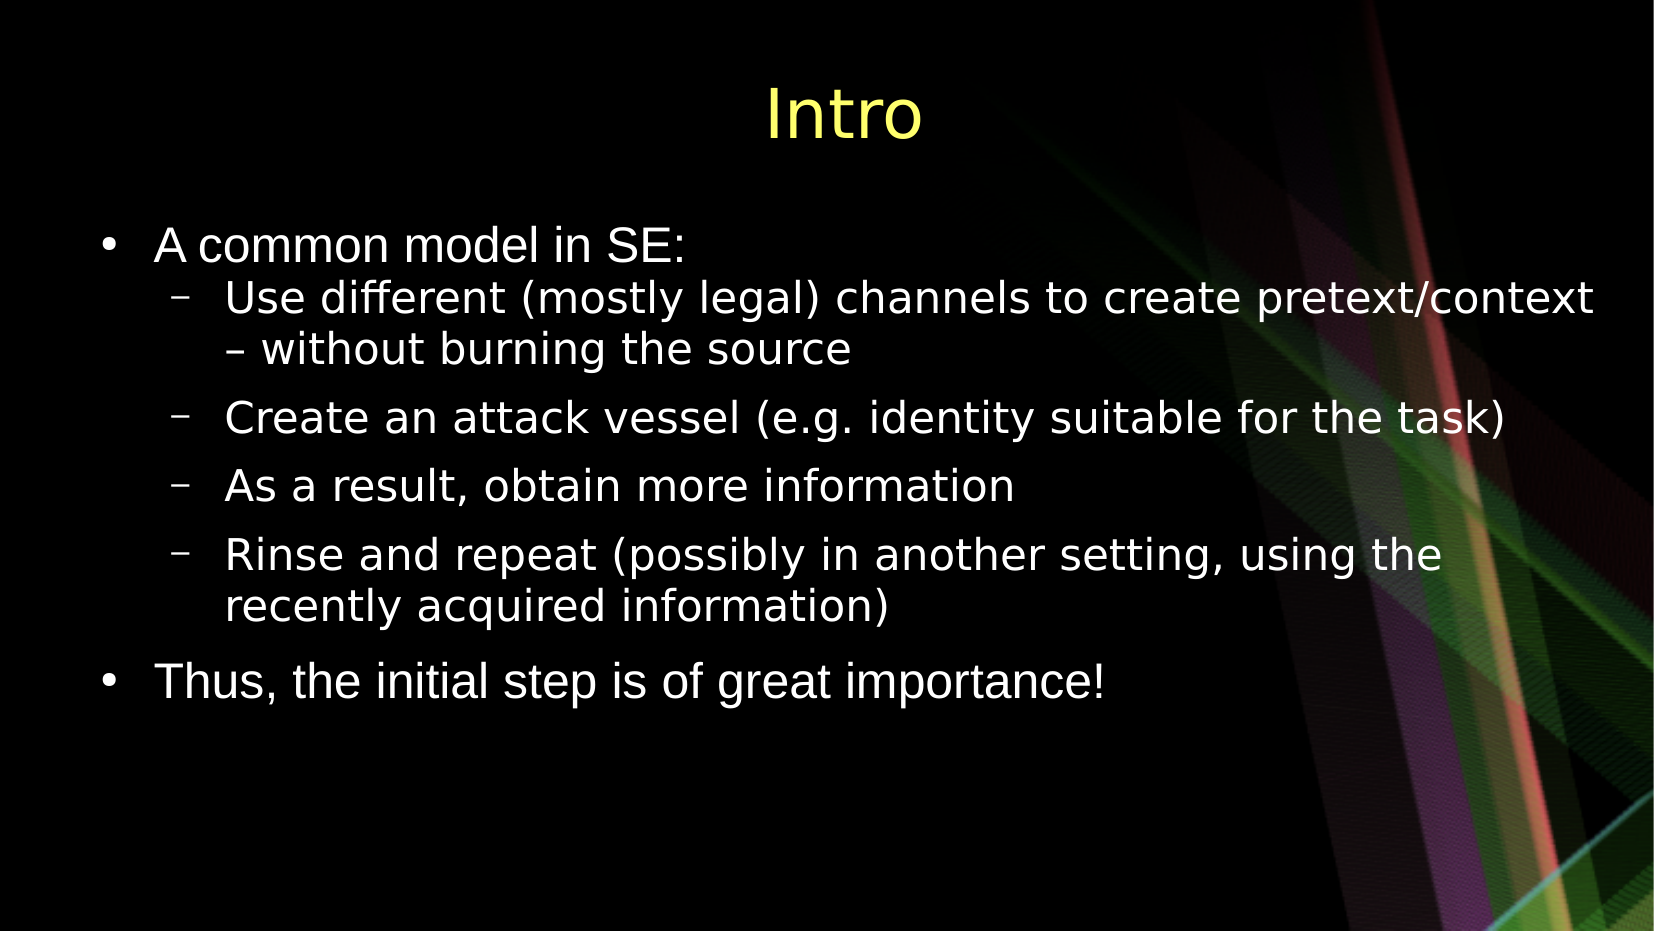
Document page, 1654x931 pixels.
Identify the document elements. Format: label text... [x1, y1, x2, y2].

picture [0, 0, 1654, 931]
title Intro [82, 37, 1607, 193]
list A common model in SE: Use different (mostly legal) channels to create pretext/context – without burning the source Create an attack vessel (e.g. identity suitable for the task) As a result, obtain more information Rinse and repeat (possibly in another setting, using the recently acquired information) Thus, the initial step is of great importance! [82, 217, 1607, 898]
